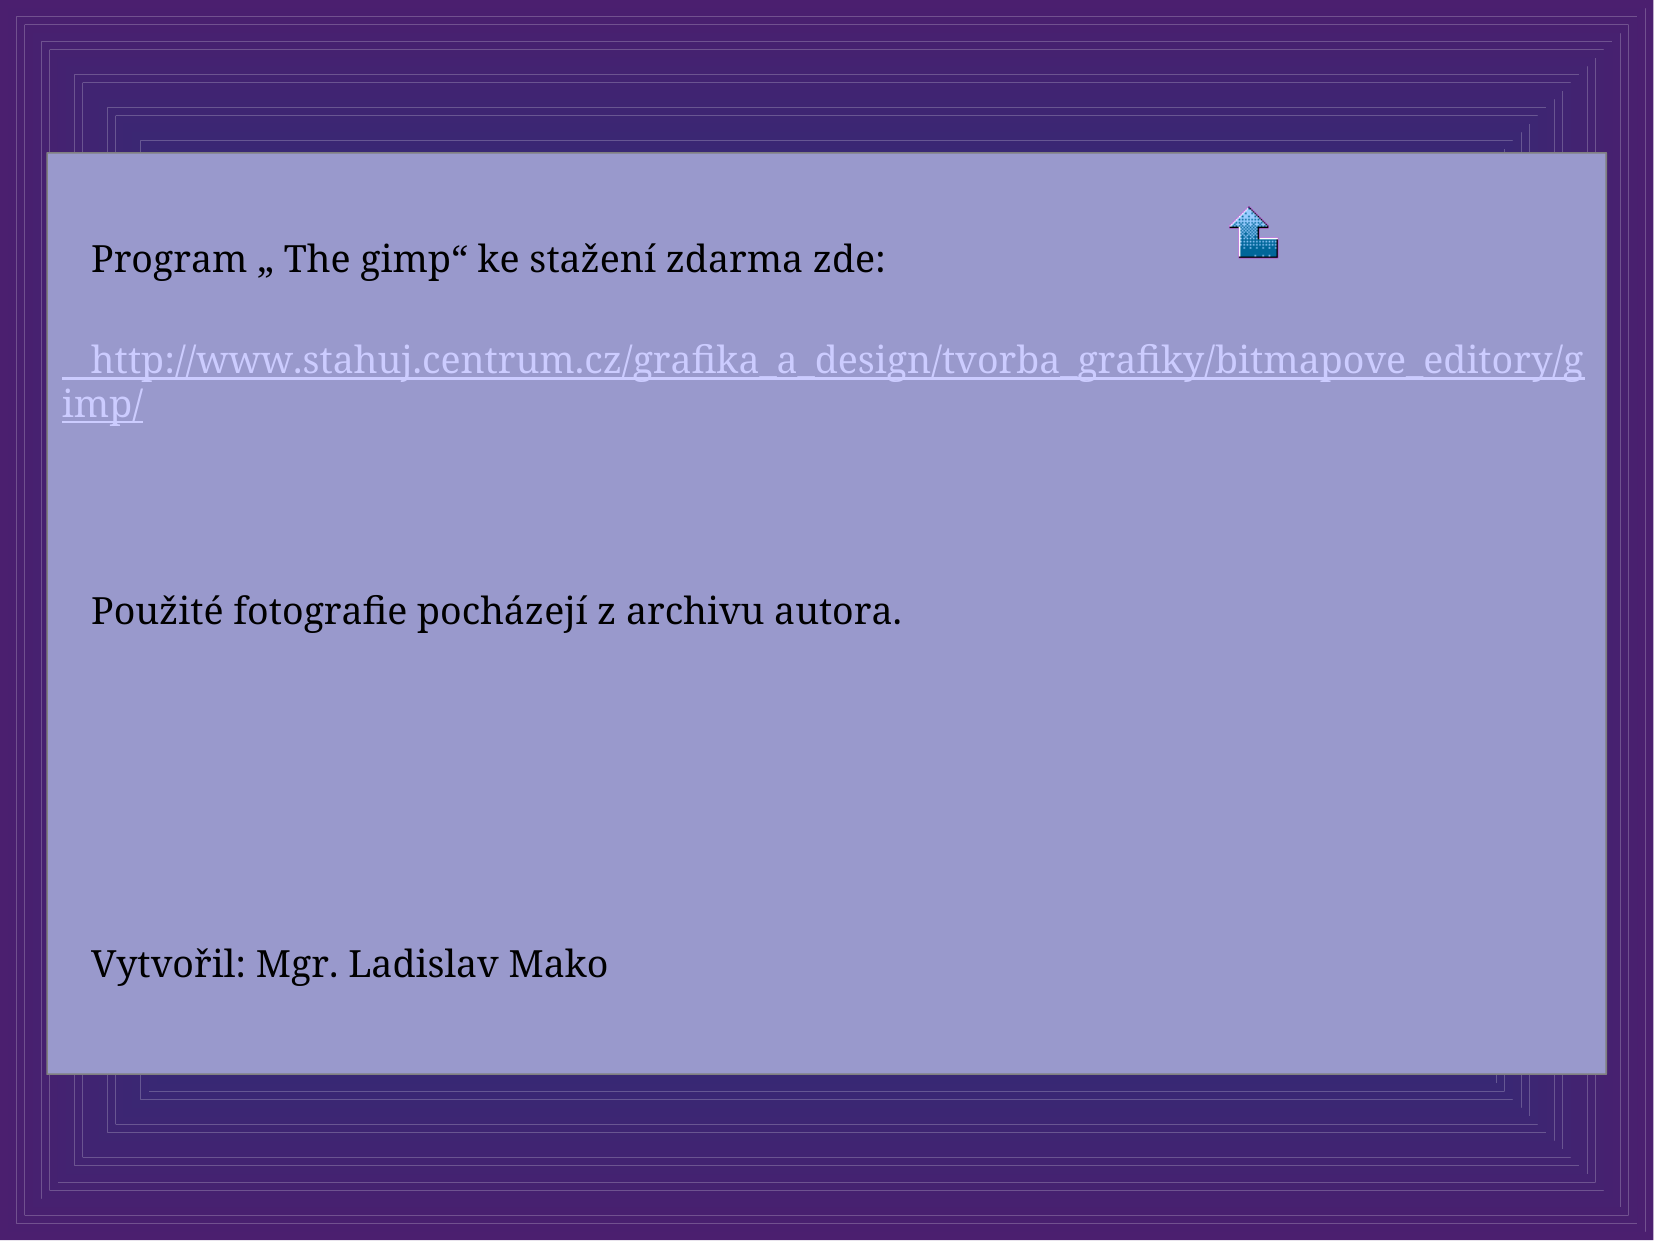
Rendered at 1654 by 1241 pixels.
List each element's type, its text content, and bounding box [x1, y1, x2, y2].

text_box Program „ The gimp“ ke stažení zdarma zde: http://www.stahuj.centrum.cz/grafika_a_design/tvorba_grafiky/bitmapove_editory/gimp/ Použité fotografie pocházejí z archivu autora. Vytvořil: Mgr. Ladislav Mako [47, 152, 1607, 1075]
picture [1228, 205, 1280, 260]
